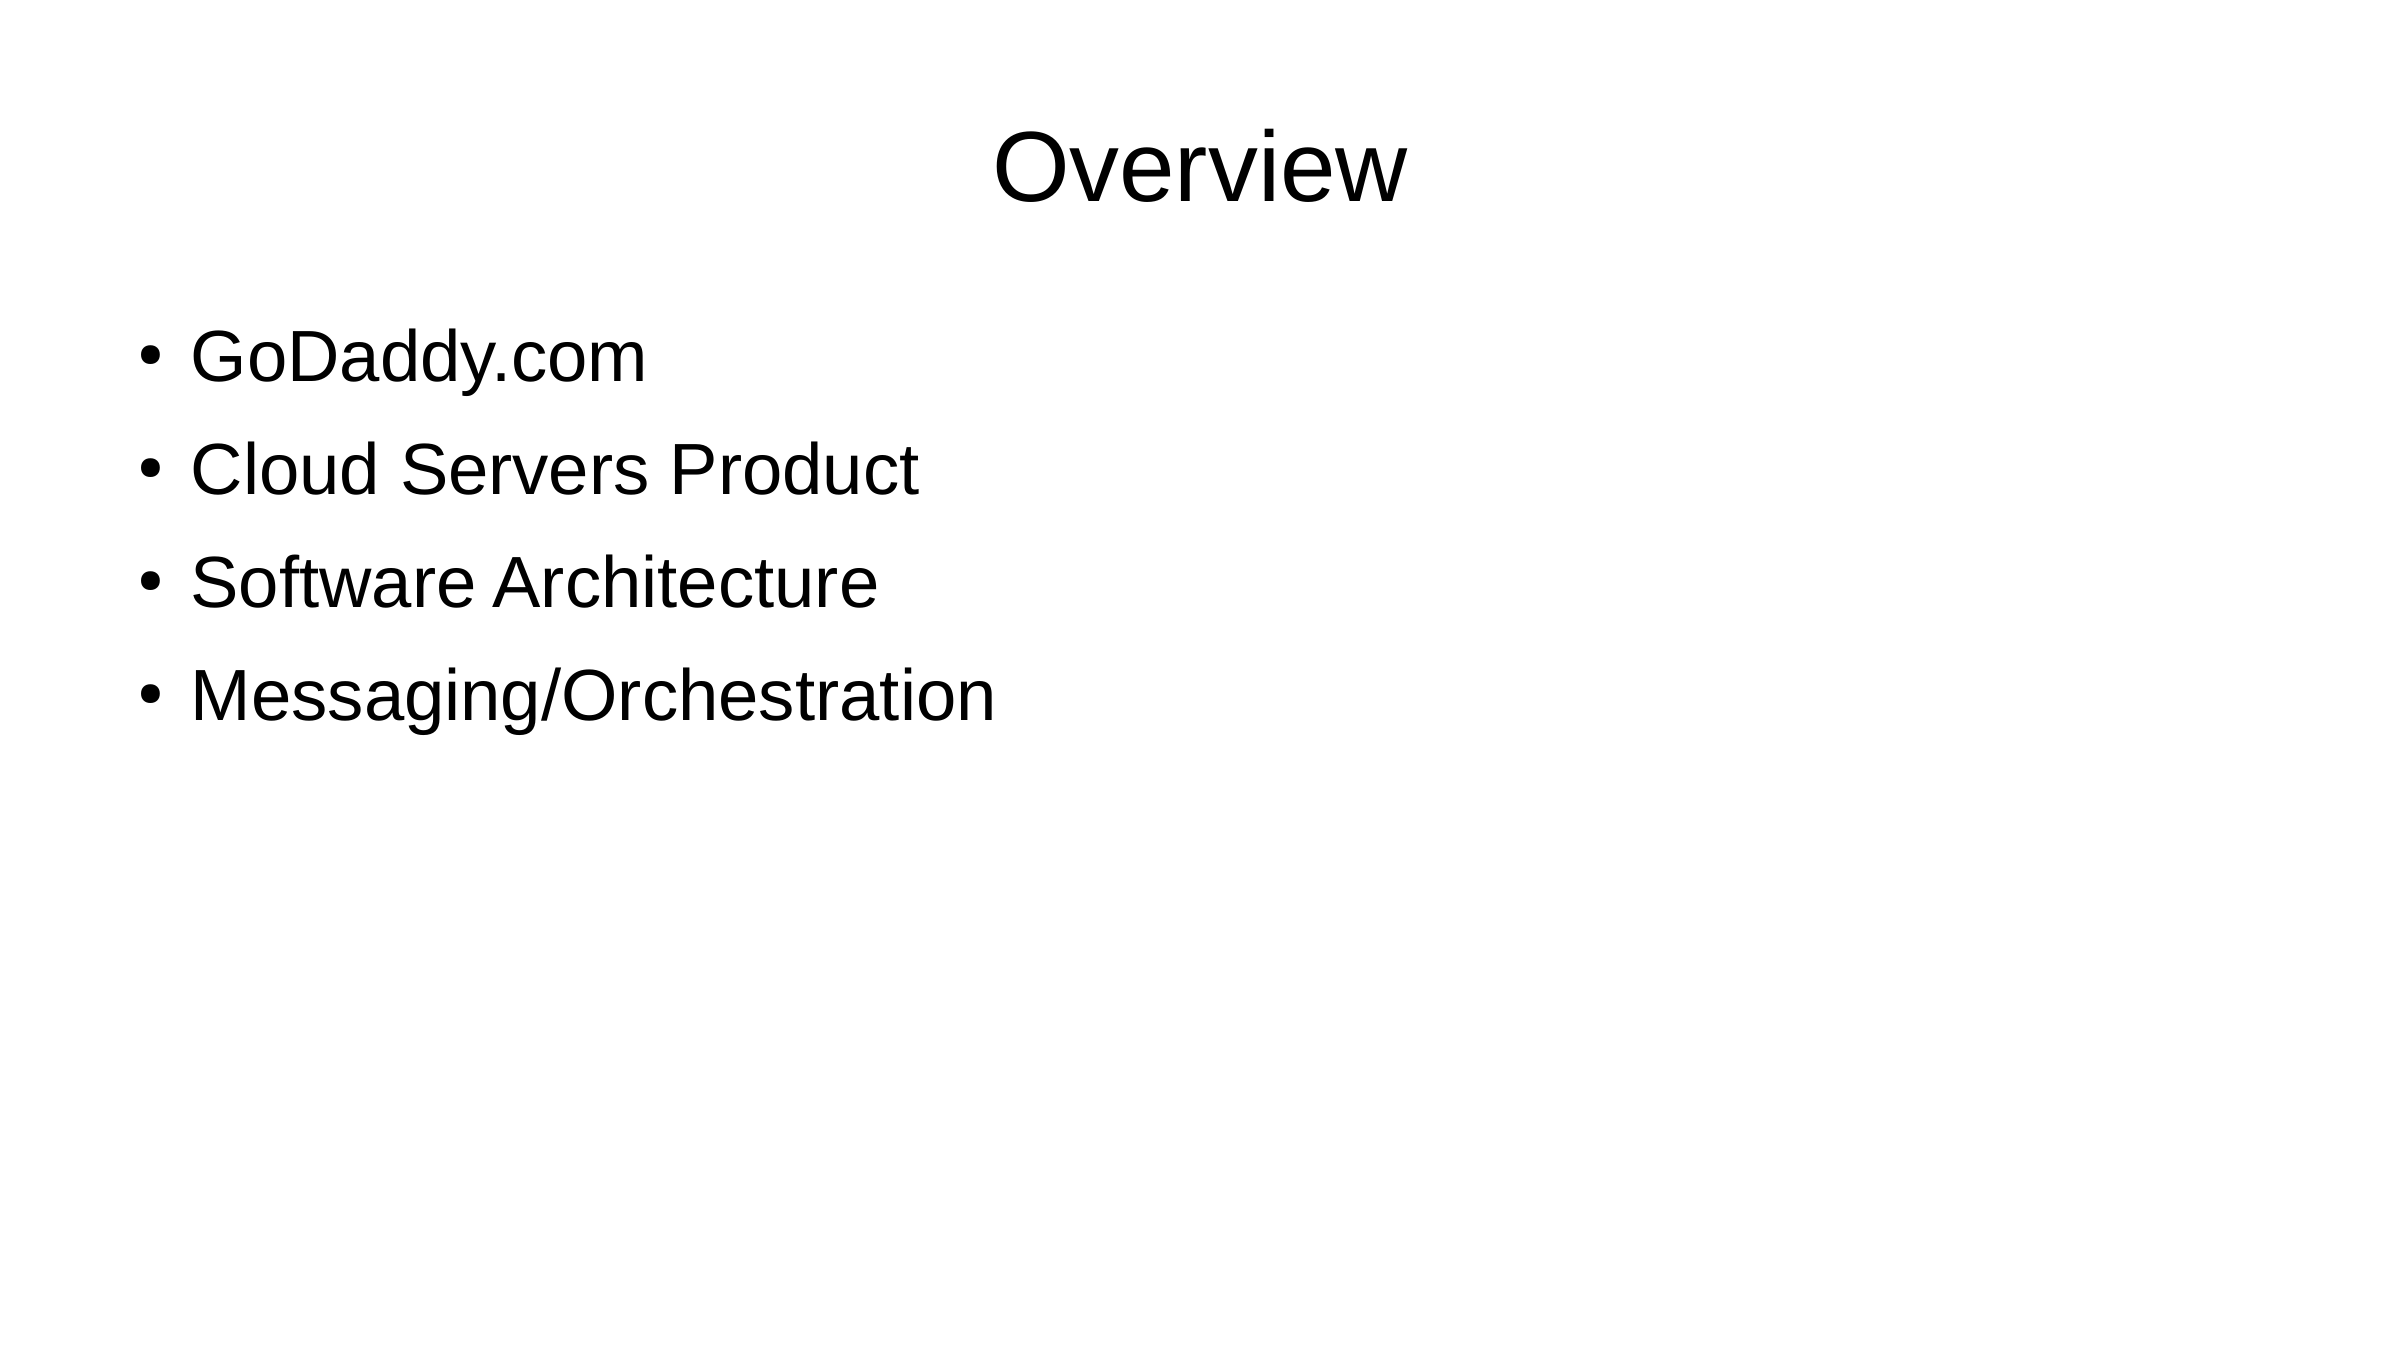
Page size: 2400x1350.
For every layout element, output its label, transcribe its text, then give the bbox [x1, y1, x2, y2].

list GoDaddy.com Cloud Servers Product Software Architecture Messaging/Orchestration [120, 315, 2232, 1099]
title Overview [120, 53, 2280, 280]
